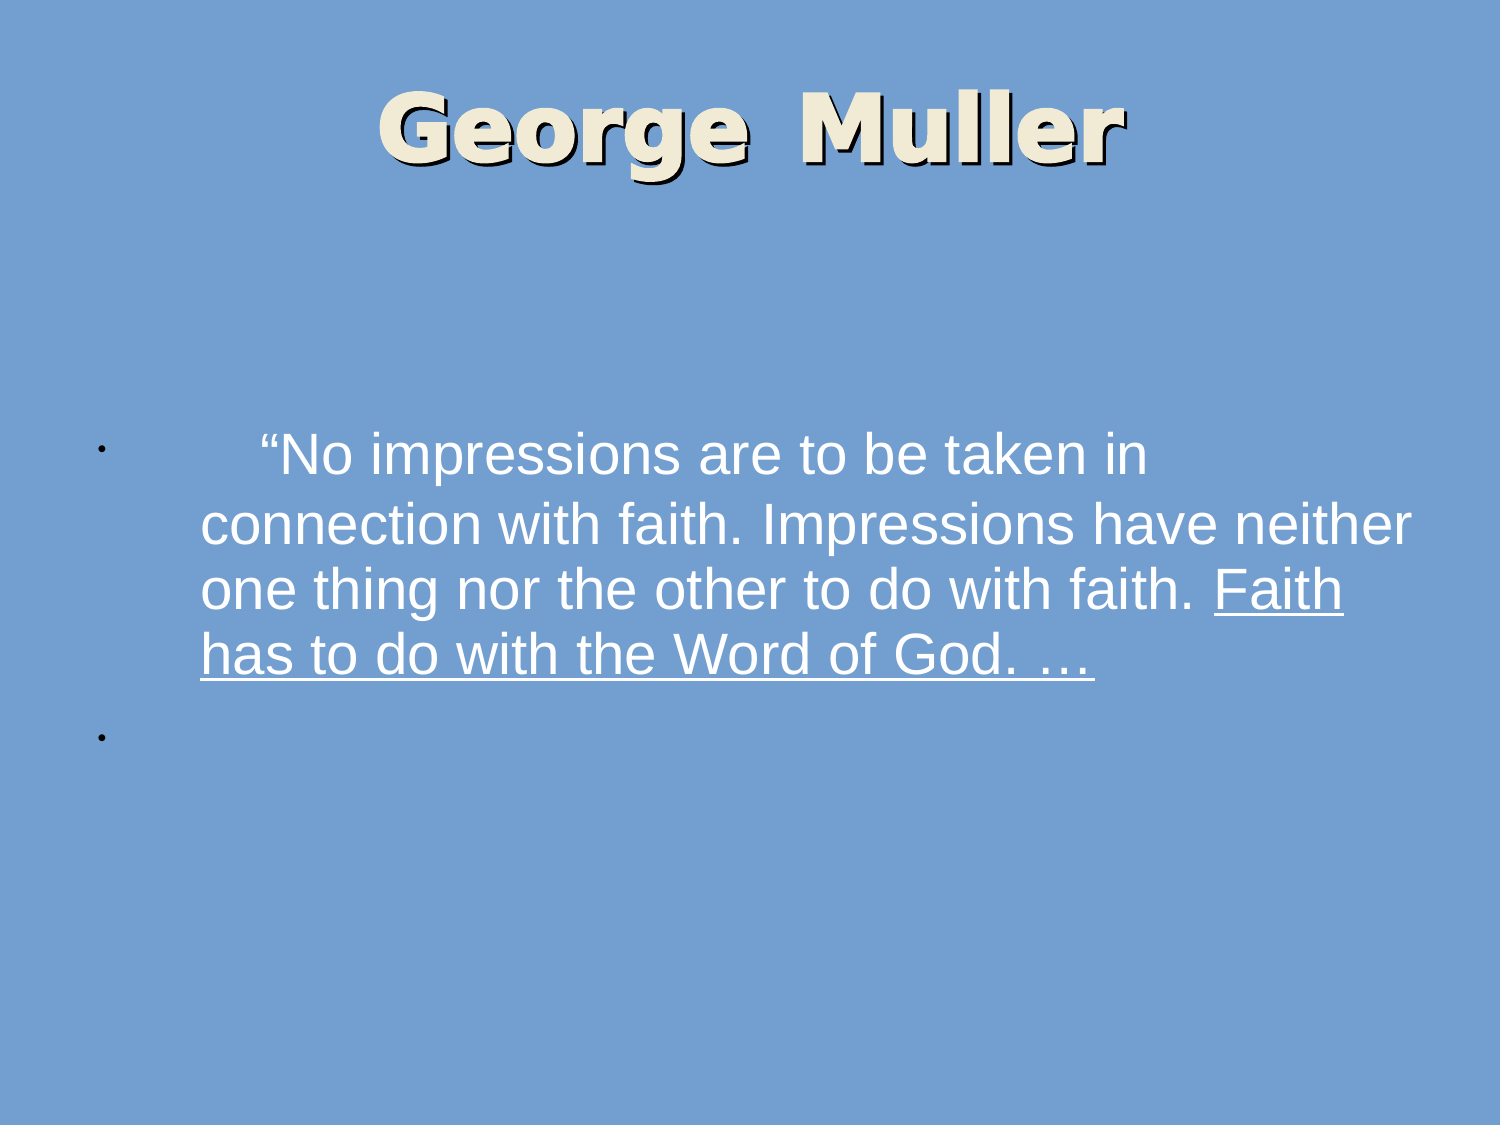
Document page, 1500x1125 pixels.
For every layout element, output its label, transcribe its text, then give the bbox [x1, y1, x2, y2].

list “No impressions are to be taken in connection with faith. Impressions have neither one thing nor the other to do with faith. Faith has to do with the Word of God. … [75, 412, 1426, 1125]
title George Muller [75, 44, 1426, 233]
